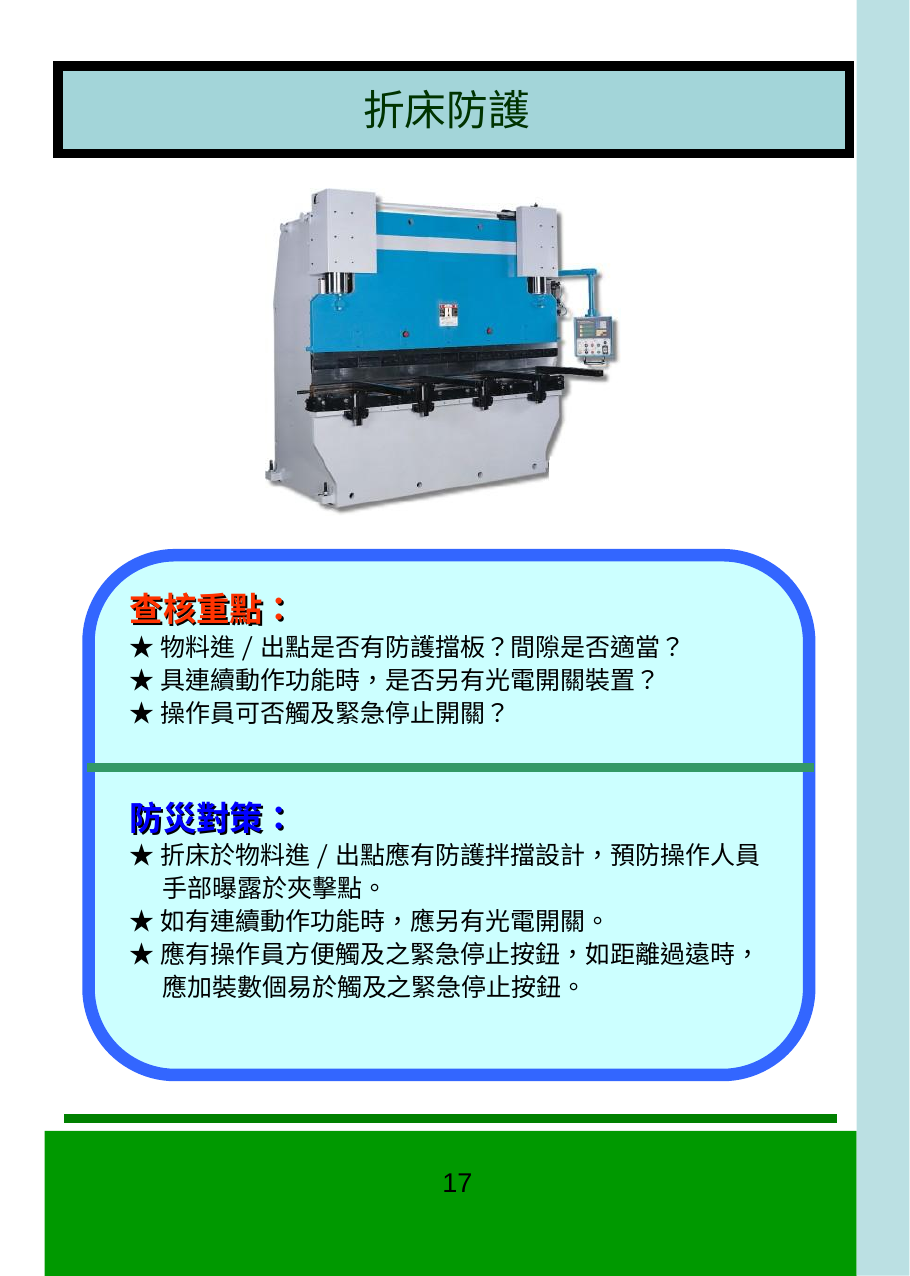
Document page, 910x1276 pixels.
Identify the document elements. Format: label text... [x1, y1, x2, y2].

picture [265, 188, 621, 516]
text_box 17 [422, 1157, 493, 1207]
text_box 查核重點： ★物料進/出點是否有防護擋板？間隙是否適當？ ★具連續動作功能時，是否另有光電開關裝置？ ★操作員可否觸及緊急停止開關？ 防災對策： ★折床於物料進/出點應有防護拌擋設計，預防操作人員手部曝露於夾擊點。 ★如有連續動作功能時，應另有光電開關。 ★應有操作員方便觸及之緊急停止按鈕，如距離過遠時，應加裝數個易於觸及之緊急停止按鈕。 [88, 772, 810, 1075]
text_box 折床防護 [228, 75, 665, 142]
text_box [856, 0, 910, 1276]
text_box 查核重點： ★物料進/出點是否有防護擋板？間隙是否適當？ ★具連續動作功能時，是否另有光電開關裝置？ ★操作員可否觸及緊急停止開關？ 防災對策： ★折床於物料進/出點應有防護拌擋設計，預防操作人員手部曝露於夾擊點。 ★如有連續動作功能時，應另有光電開關。 ★應有操作員方便觸及之緊急停止按鈕，如距離過遠時，應加裝數個易於觸及之緊急停止按鈕。 [88, 555, 810, 763]
